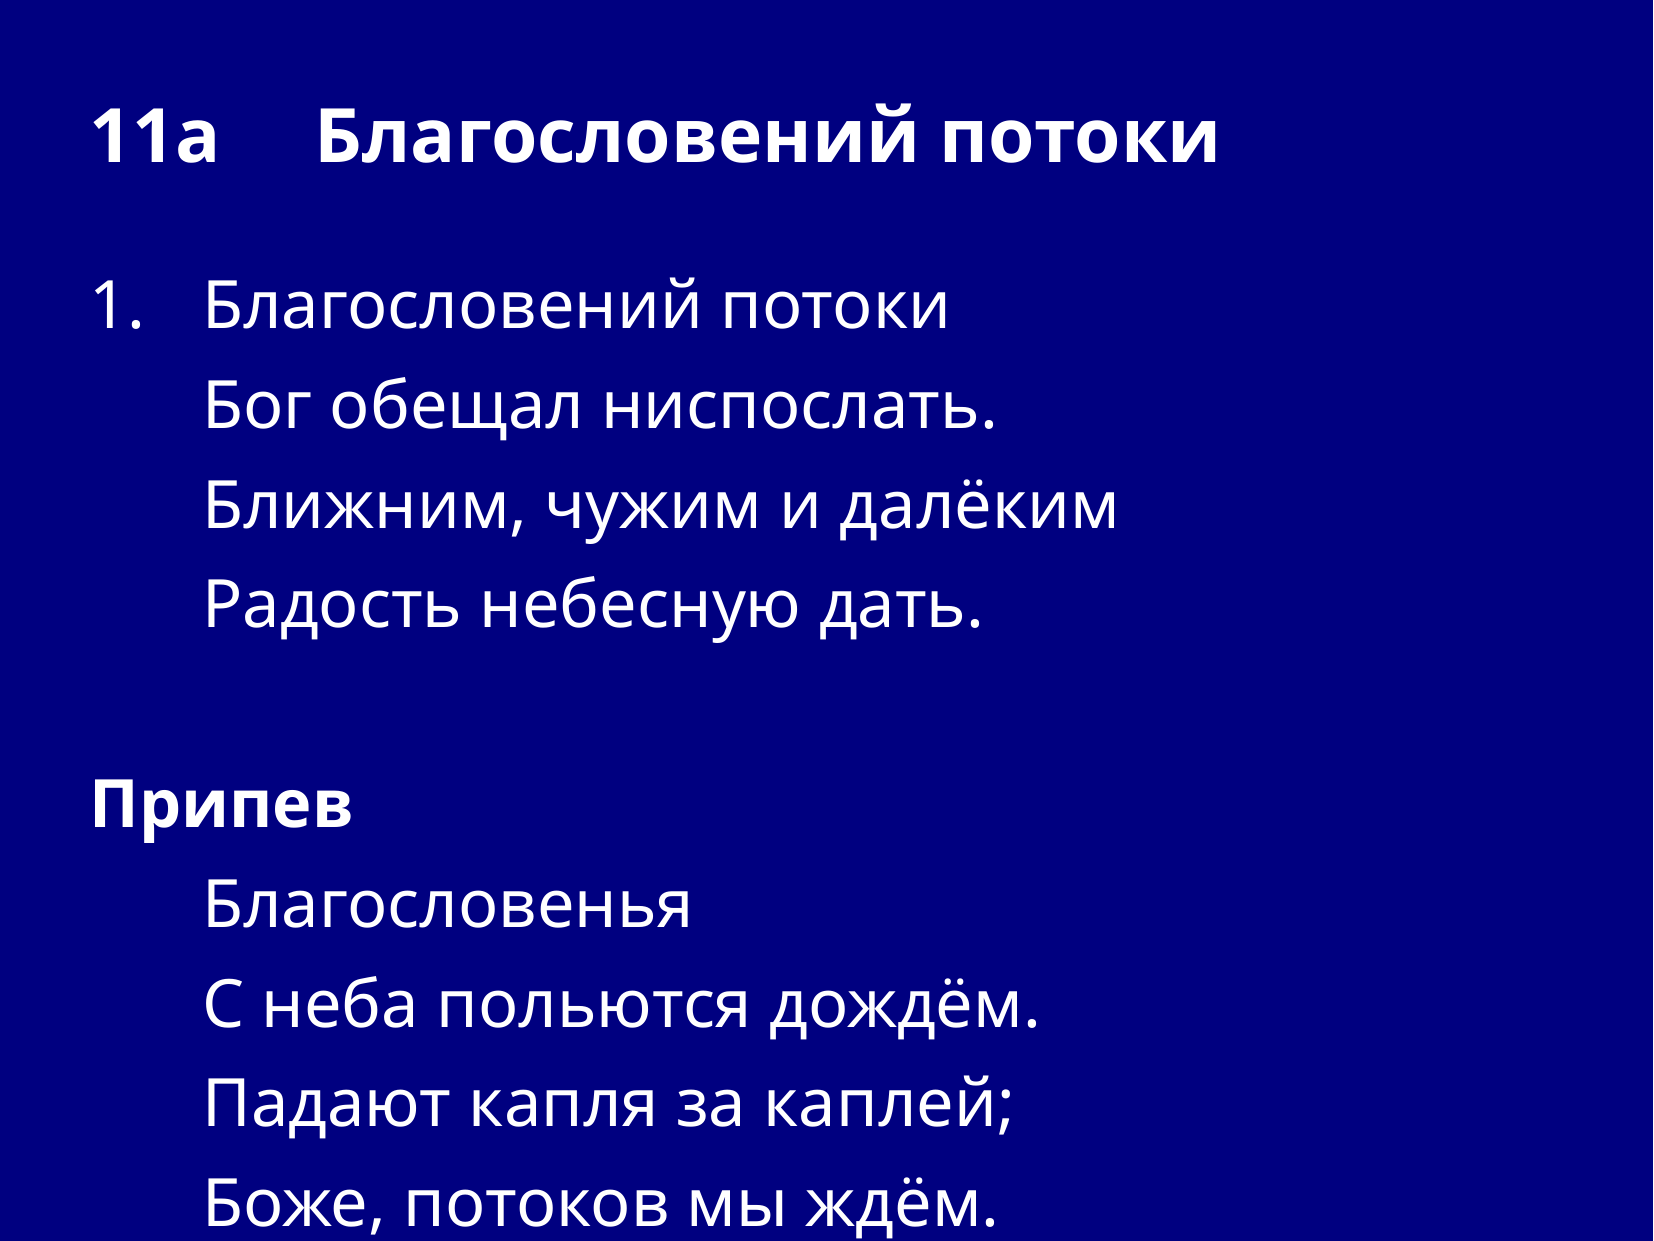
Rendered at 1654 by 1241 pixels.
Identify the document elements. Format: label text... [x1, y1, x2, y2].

text_box 1. Благословений потоки Бог обещал ниспослать. Ближним, чужим и далёким Радость небесную дать. Припев Благословенья С неба польются дождём. Падают капля за каплей; Боже, потоков мы ждём. [75, 188, 1576, 1163]
text_box 11а Благословений потоки [75, 75, 1576, 188]
